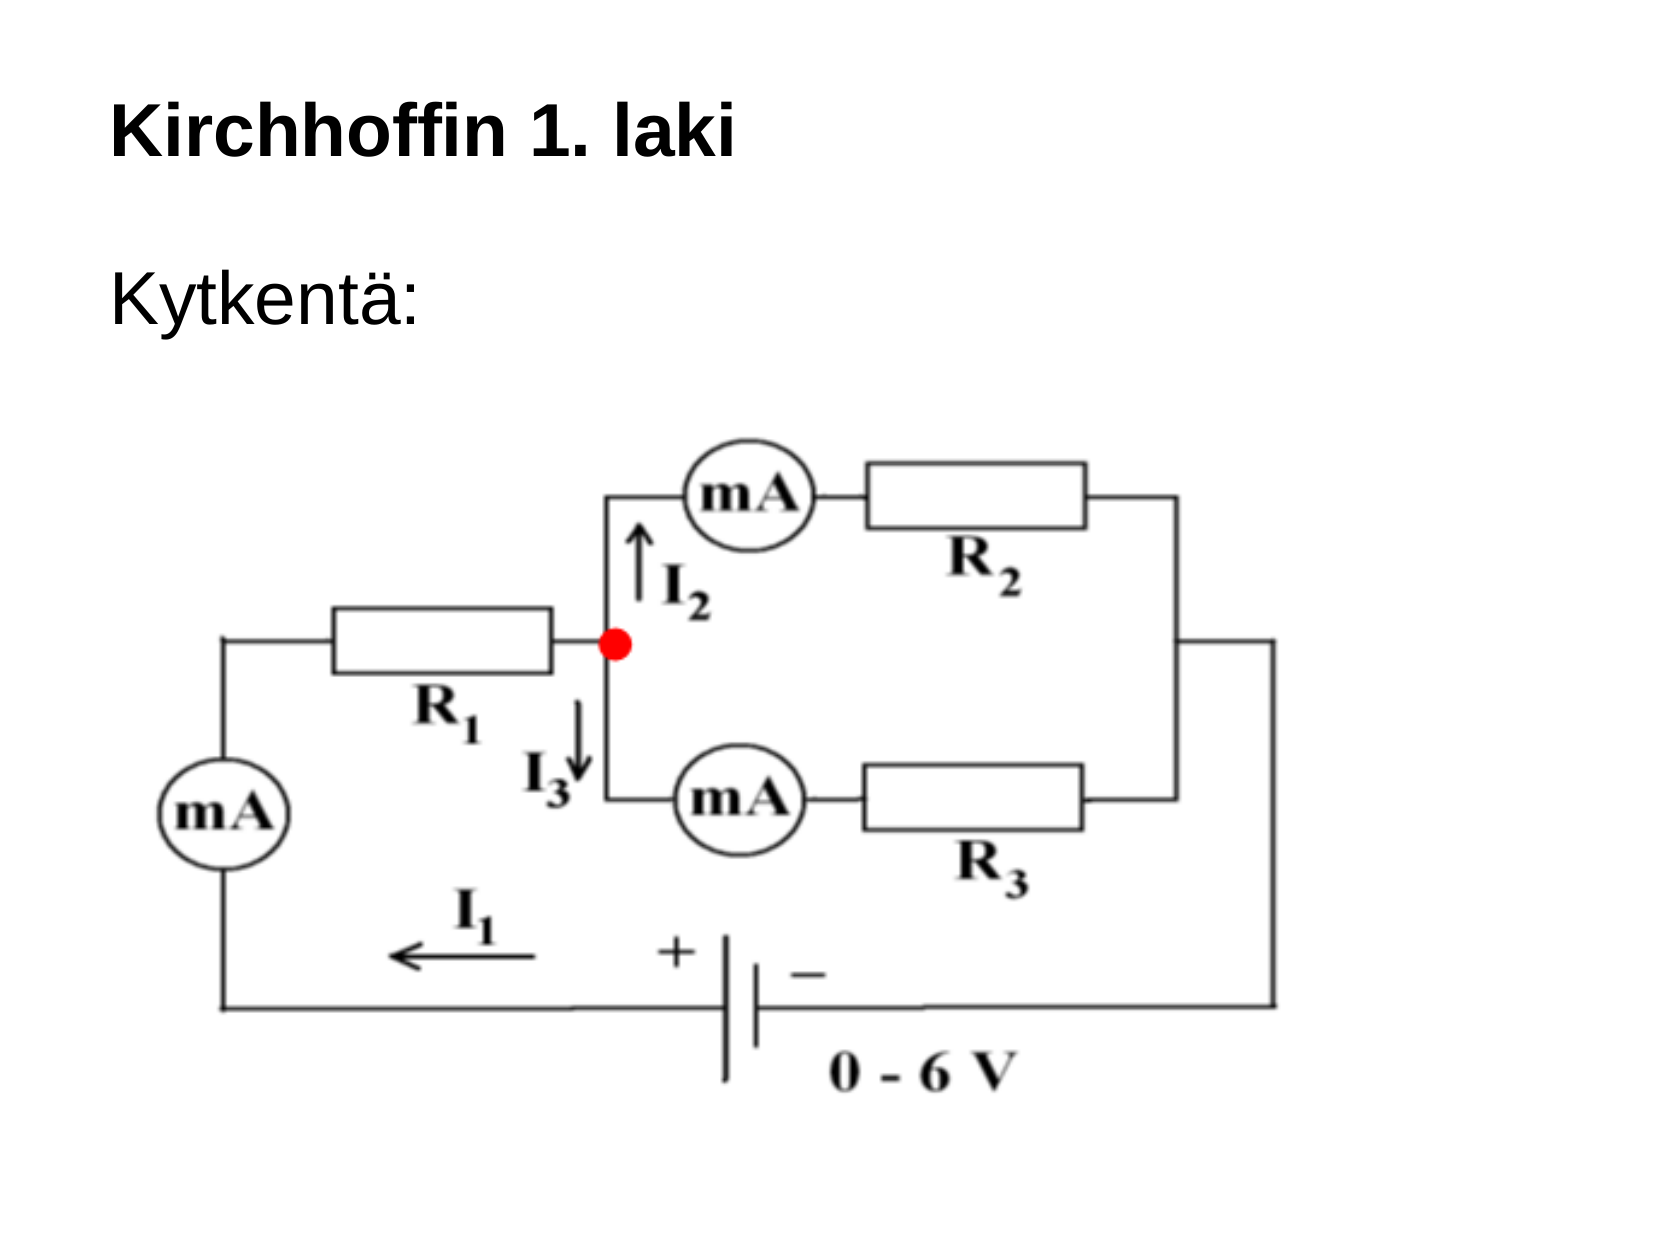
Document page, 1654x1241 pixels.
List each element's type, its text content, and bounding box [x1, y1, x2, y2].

picture [118, 366, 1372, 1148]
text_box Kirchhoffin 1. laki Kytkentä: [94, 82, 1394, 480]
